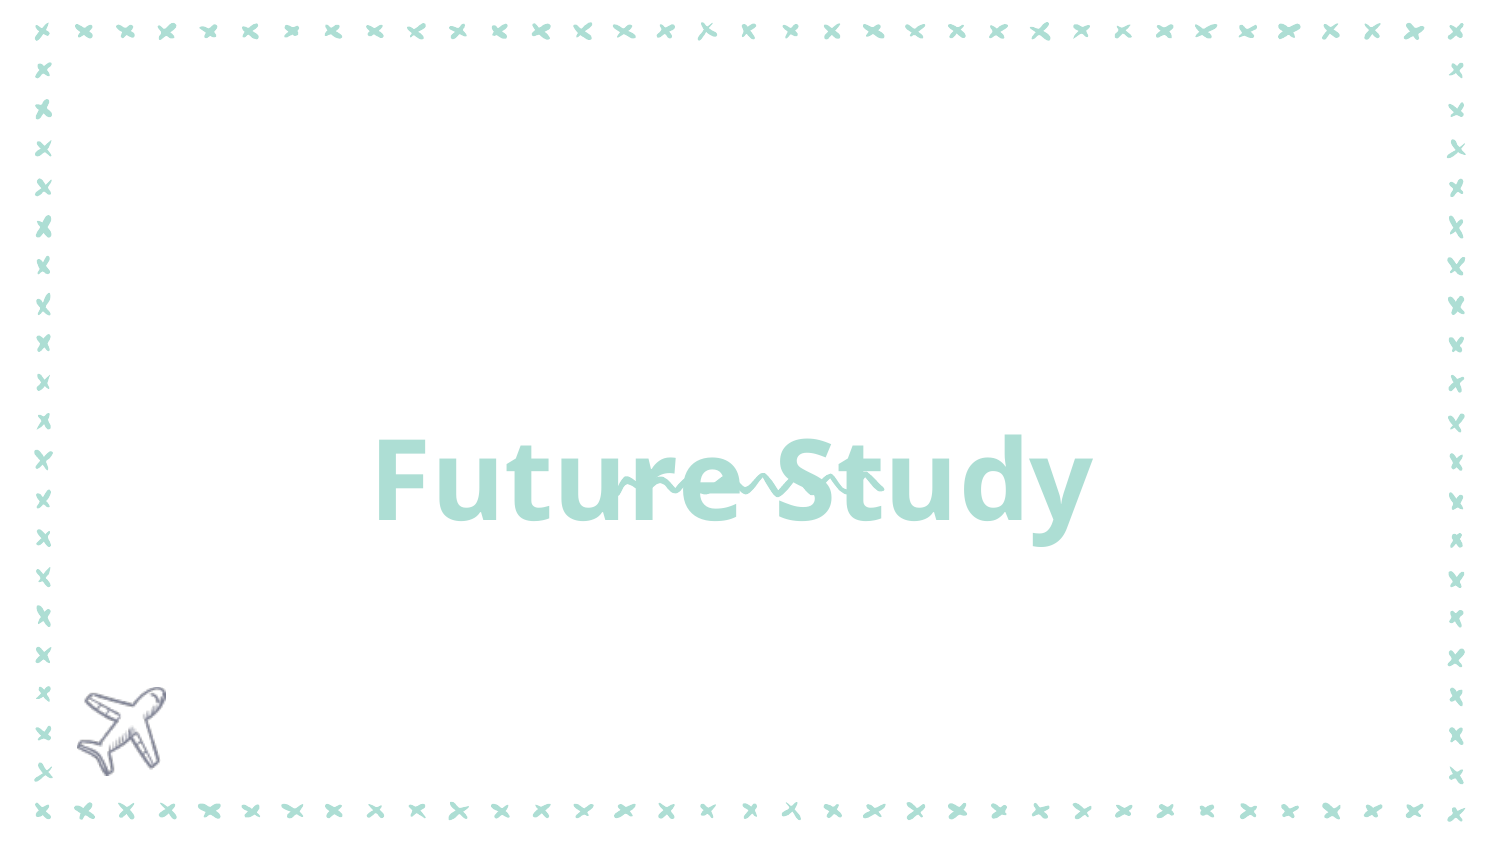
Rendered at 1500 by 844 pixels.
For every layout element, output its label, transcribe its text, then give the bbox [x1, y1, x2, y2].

picture [77, 687, 166, 776]
title Future Study [151, 273, 1313, 464]
